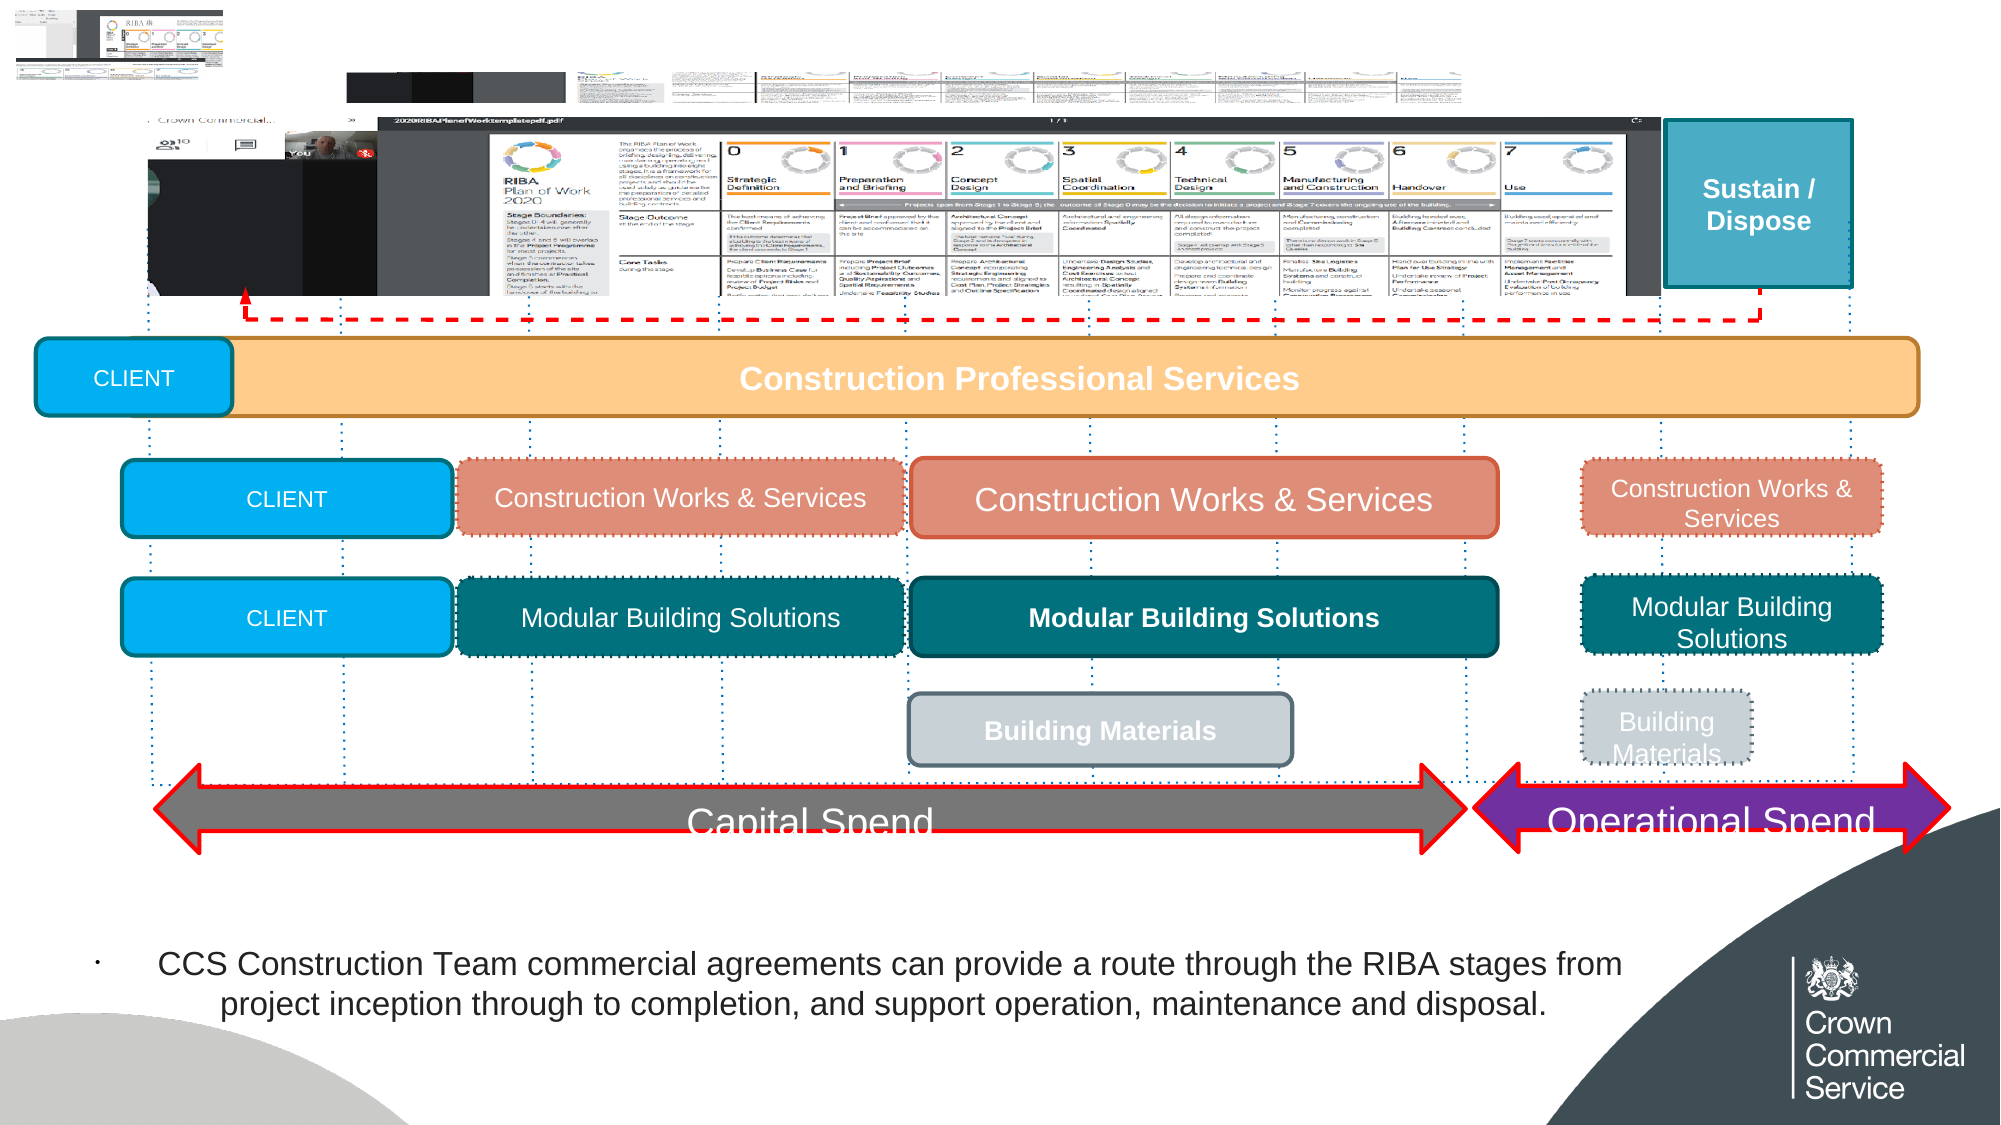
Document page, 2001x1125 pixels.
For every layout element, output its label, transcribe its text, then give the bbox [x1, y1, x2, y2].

text_box Building Materials [908, 693, 1293, 766]
text_box Building Materials [1581, 690, 1752, 764]
text_box CLIENT [122, 578, 453, 656]
text_box CLIENT [122, 460, 453, 538]
picture [147, 117, 1662, 296]
text_box Construction Works & Services [456, 459, 905, 536]
text_box Construction Works & Services [1581, 458, 1882, 536]
text_box Sustain / Dispose [1666, 120, 1852, 287]
text_box Operational Spend [1474, 763, 1950, 853]
text_box Modular Building Solutions [456, 577, 905, 657]
text_box Construction Professional Services [133, 337, 1919, 417]
text_box Modular Building Solutions [910, 577, 1498, 657]
text_box CCS Construction Team commercial agreements can provide a route through the RIBA stages from project inception through to completion, and support operation, maintenance and disposal. [75, 892, 1694, 1083]
text_box Operational Spend [1552, 810, 1571, 830]
text_box Modular Building Solutions [1581, 575, 1882, 654]
picture [346, 72, 1462, 103]
picture [15, 10, 223, 80]
text_box CLIENT [35, 338, 233, 416]
text_box Construction Works & Services [911, 457, 1498, 538]
text_box Capital Spend [155, 764, 1466, 854]
